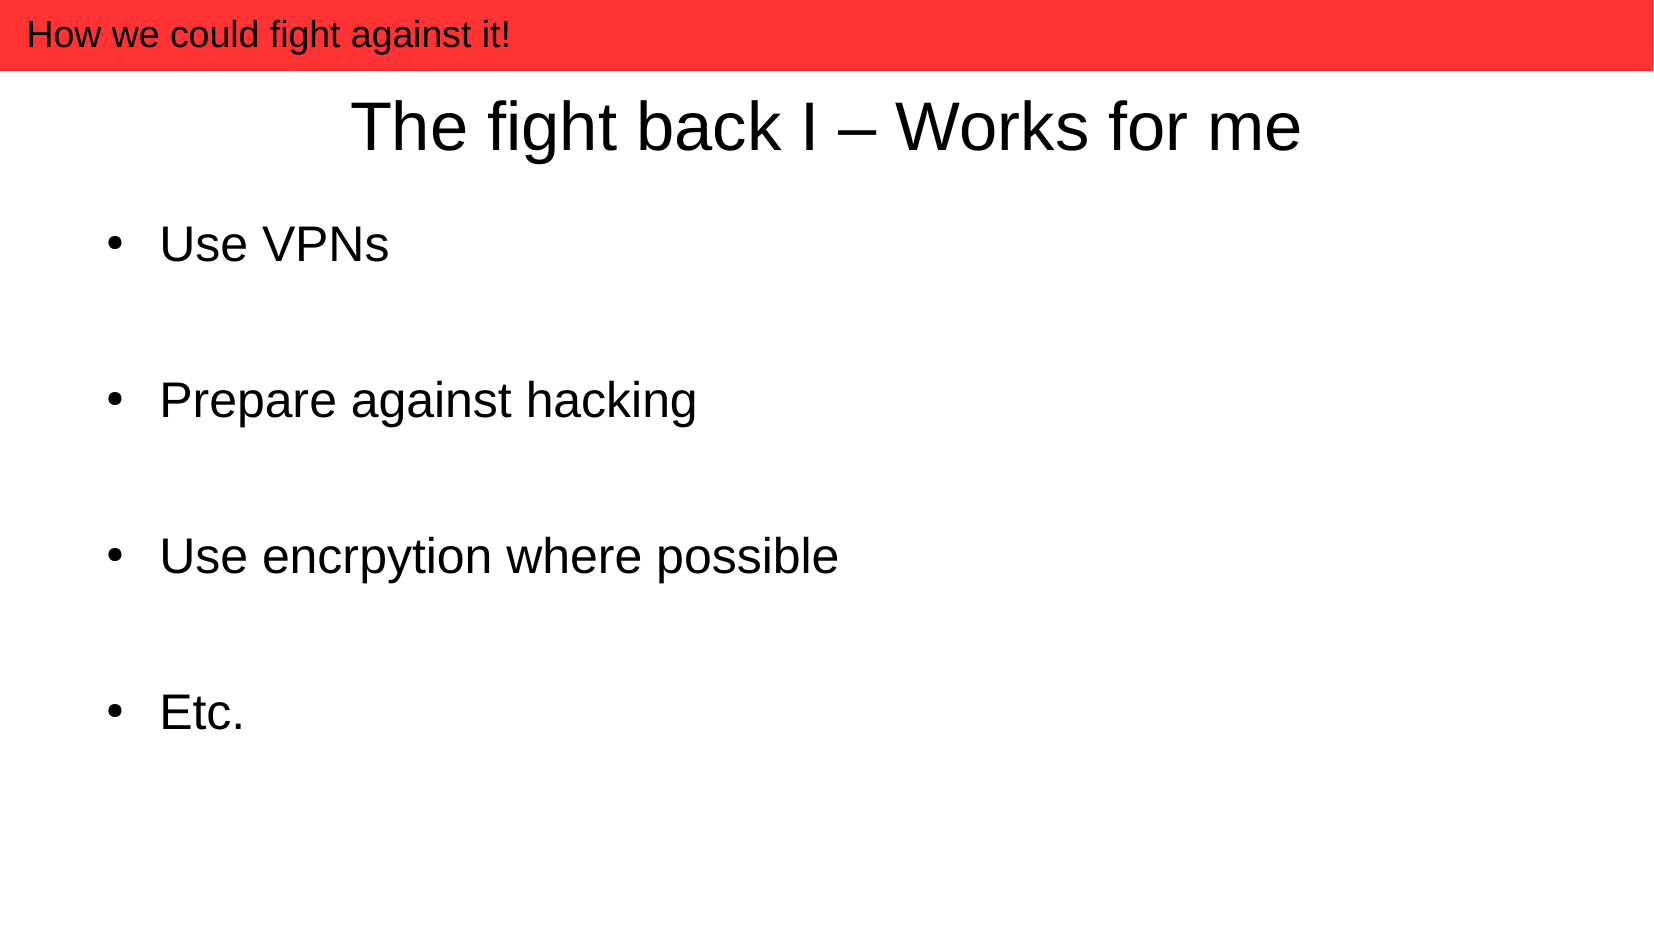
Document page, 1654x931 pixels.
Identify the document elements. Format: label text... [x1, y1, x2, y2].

text_box How we could fight against it! [11, 5, 886, 63]
text_box [0, 0, 1654, 71]
title The fight back I – Works for me [82, 71, 1571, 205]
list Use VPNs Prepare against hacking Use encrpytion where possible Etc. [88, 216, 1512, 827]
